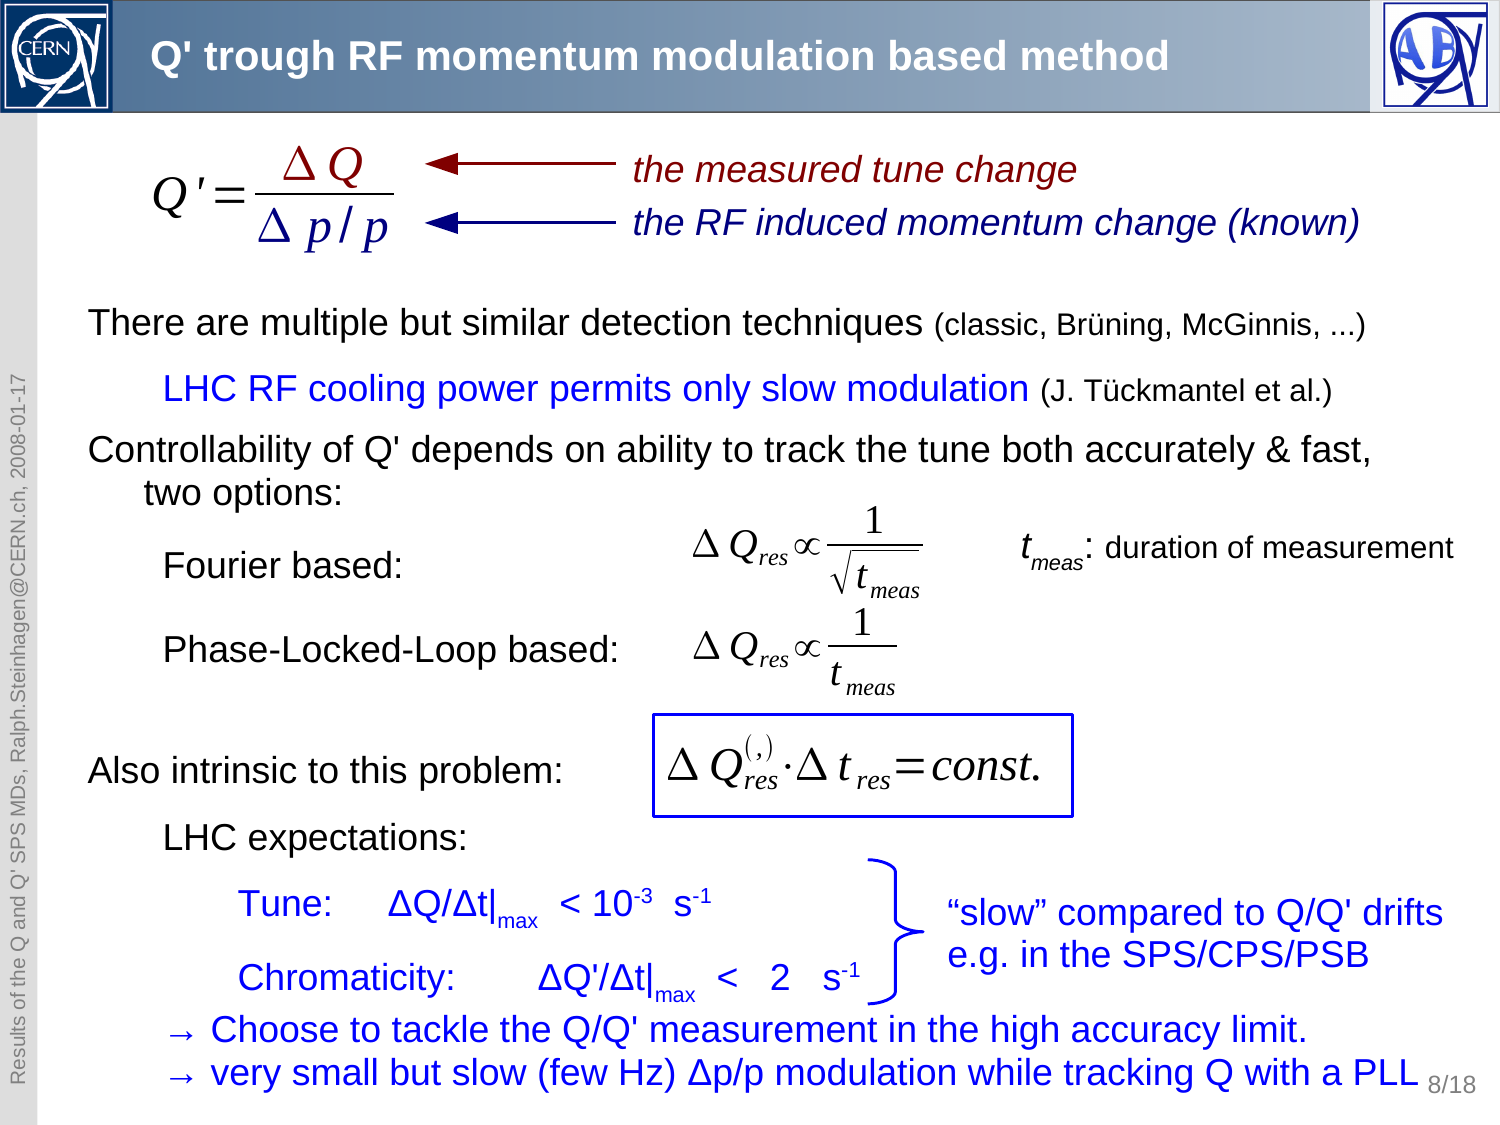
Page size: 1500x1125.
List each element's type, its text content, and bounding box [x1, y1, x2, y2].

picture [1382, 1, 1489, 108]
chart [655, 730, 1053, 797]
text_box tmeas: duration of measurement [1005, 516, 1459, 583]
text_box “slow” compared to Q/Q' drifts e.g. in the SPS/CPS/PSB [932, 883, 1470, 983]
chart [681, 496, 935, 701]
chart [138, 136, 408, 255]
list There are multiple but similar detection techniques (classic, Brüning, McGinnis, ...) LHC RF cooling power permits only slow modulation (J. Tückmantel et al.) Controllability of Q' depends on ability to track the tune both accurately & fast, two options: Fourier based: Phase-Locked-Loop based: Also intrinsic to this problem: LHC expectations: Tune: ΔQ/Δt|max < 10-3 s-1 Chromaticity: ΔQ'/Δt|max < 2 s-1 → Choose to tackle the Q/Q' measurement in the high accuracy limit. → very small but slow (few Hz) Δp/p modulation while tracking Q with a PLL [87, 299, 1438, 1094]
text_box the measured tune change [617, 141, 1093, 199]
title Q' trough RF momentum modulation based method [150, 7, 1201, 106]
picture [0, 0, 113, 113]
text_box the RF induced momentum change (known) [618, 194, 1376, 252]
